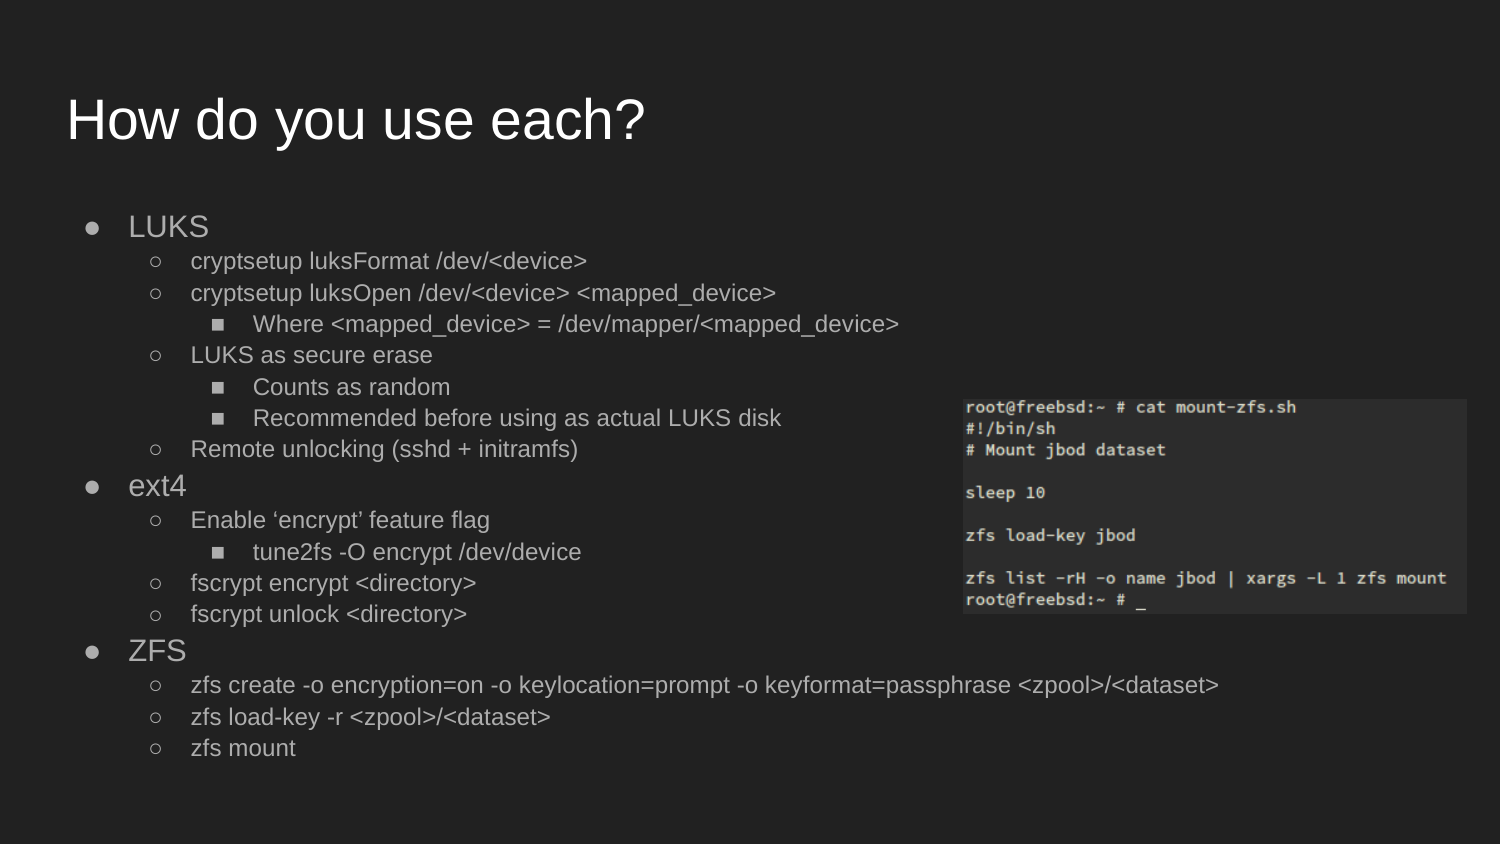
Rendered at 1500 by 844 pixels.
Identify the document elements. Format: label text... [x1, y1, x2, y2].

title How do you use each? [51, 72, 1449, 167]
picture [963, 399, 1467, 614]
list LUKS cryptsetup luksFormat /dev/<device> cryptsetup luksOpen /dev/<device> <mapped_device> Where <mapped_device> = /dev/mapper/<mapped_device> LUKS as secure erase Counts as random Recommended before using as actual LUKS disk Remote unlocking (sshd + initramfs) ext4 Enable ‘encrypt’ feature flag tune2fs -O encrypt /dev/device fscrypt encrypt <directory> fscrypt unlock <directory> ZFS zfs create -o encryption=on -o keylocation=prompt -o keyformat=passphrase <zpool>/<dataset> zfs load-key -r <zpool>/<dataset> zfs mount [51, 189, 1449, 778]
